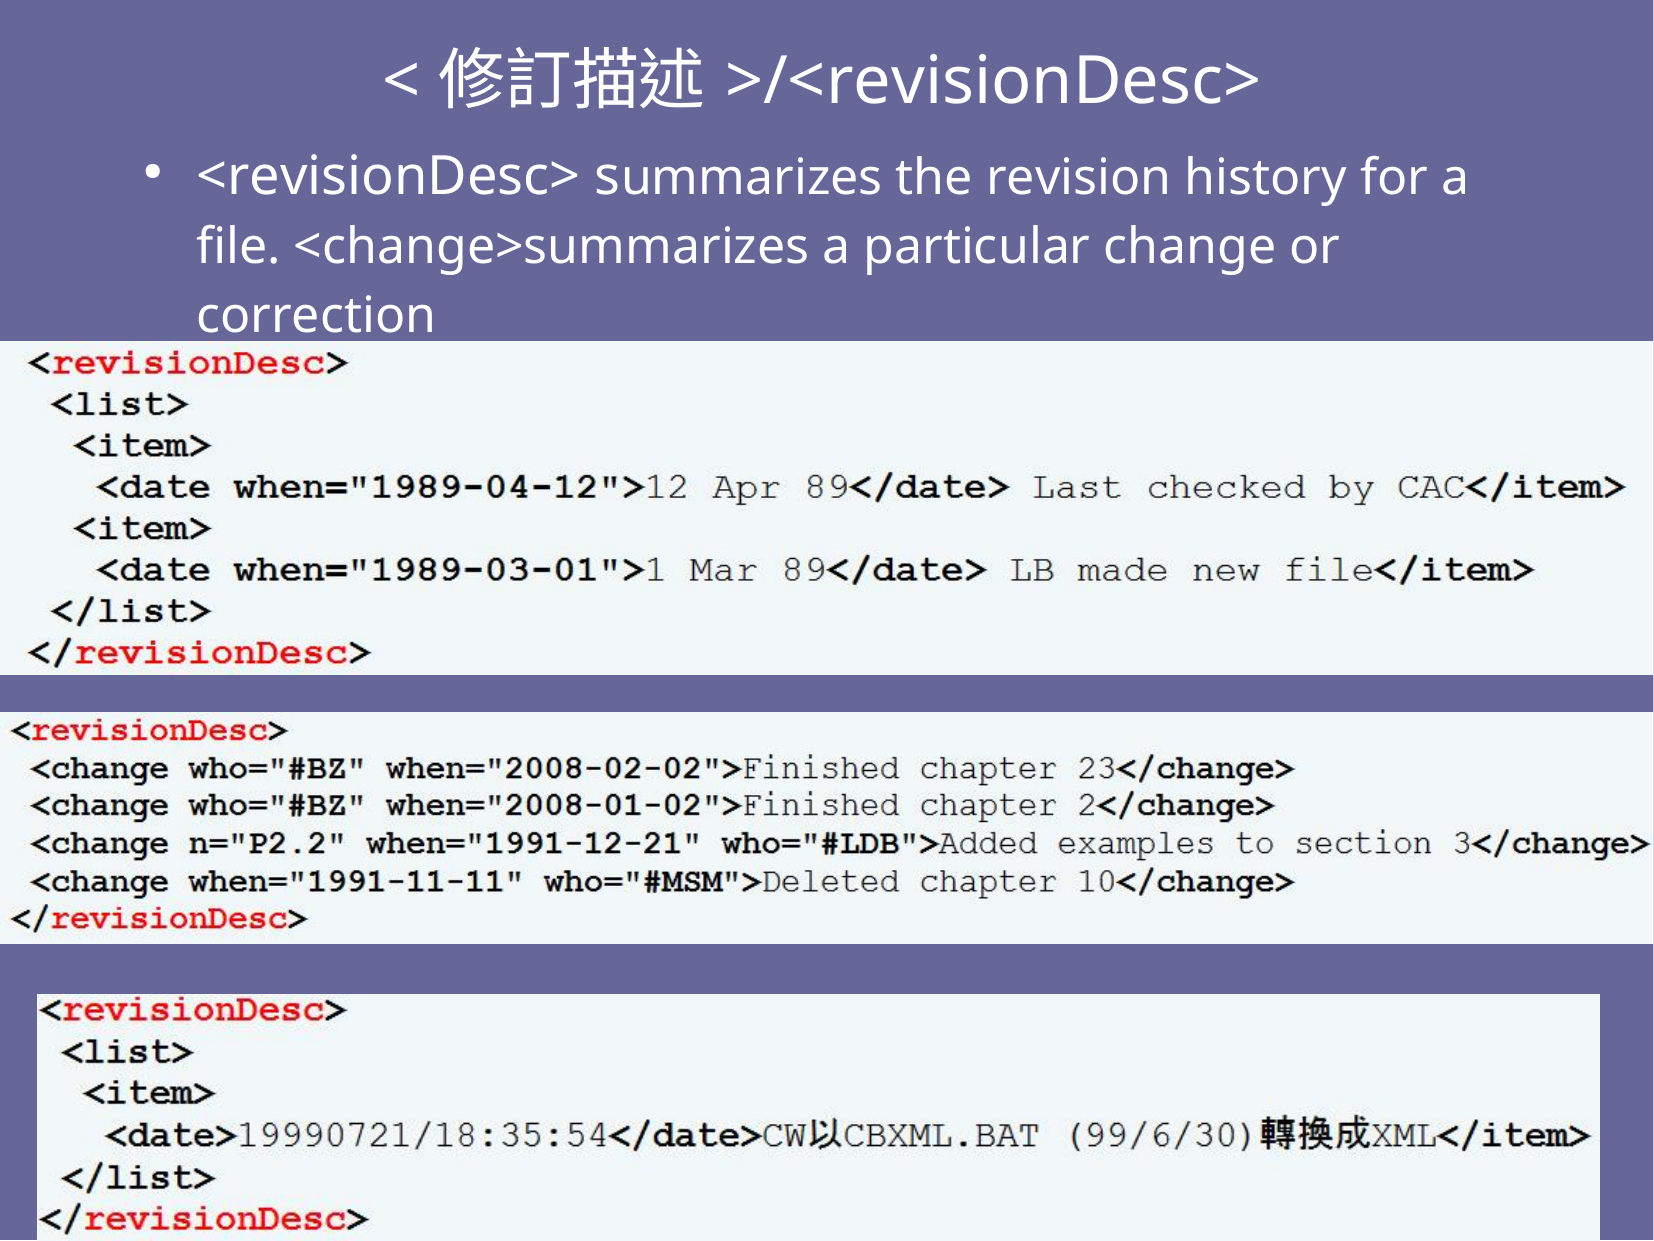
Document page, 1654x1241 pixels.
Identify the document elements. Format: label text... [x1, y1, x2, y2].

list <revisionDesc> summarizes the revision history for a file. <change>summarizes a particular change or correction [125, 136, 1538, 277]
picture [37, 994, 1600, 1241]
picture [0, 712, 1654, 944]
picture [0, 341, 1654, 676]
title <修訂描述>/<revisionDesc> [112, 0, 1525, 151]
